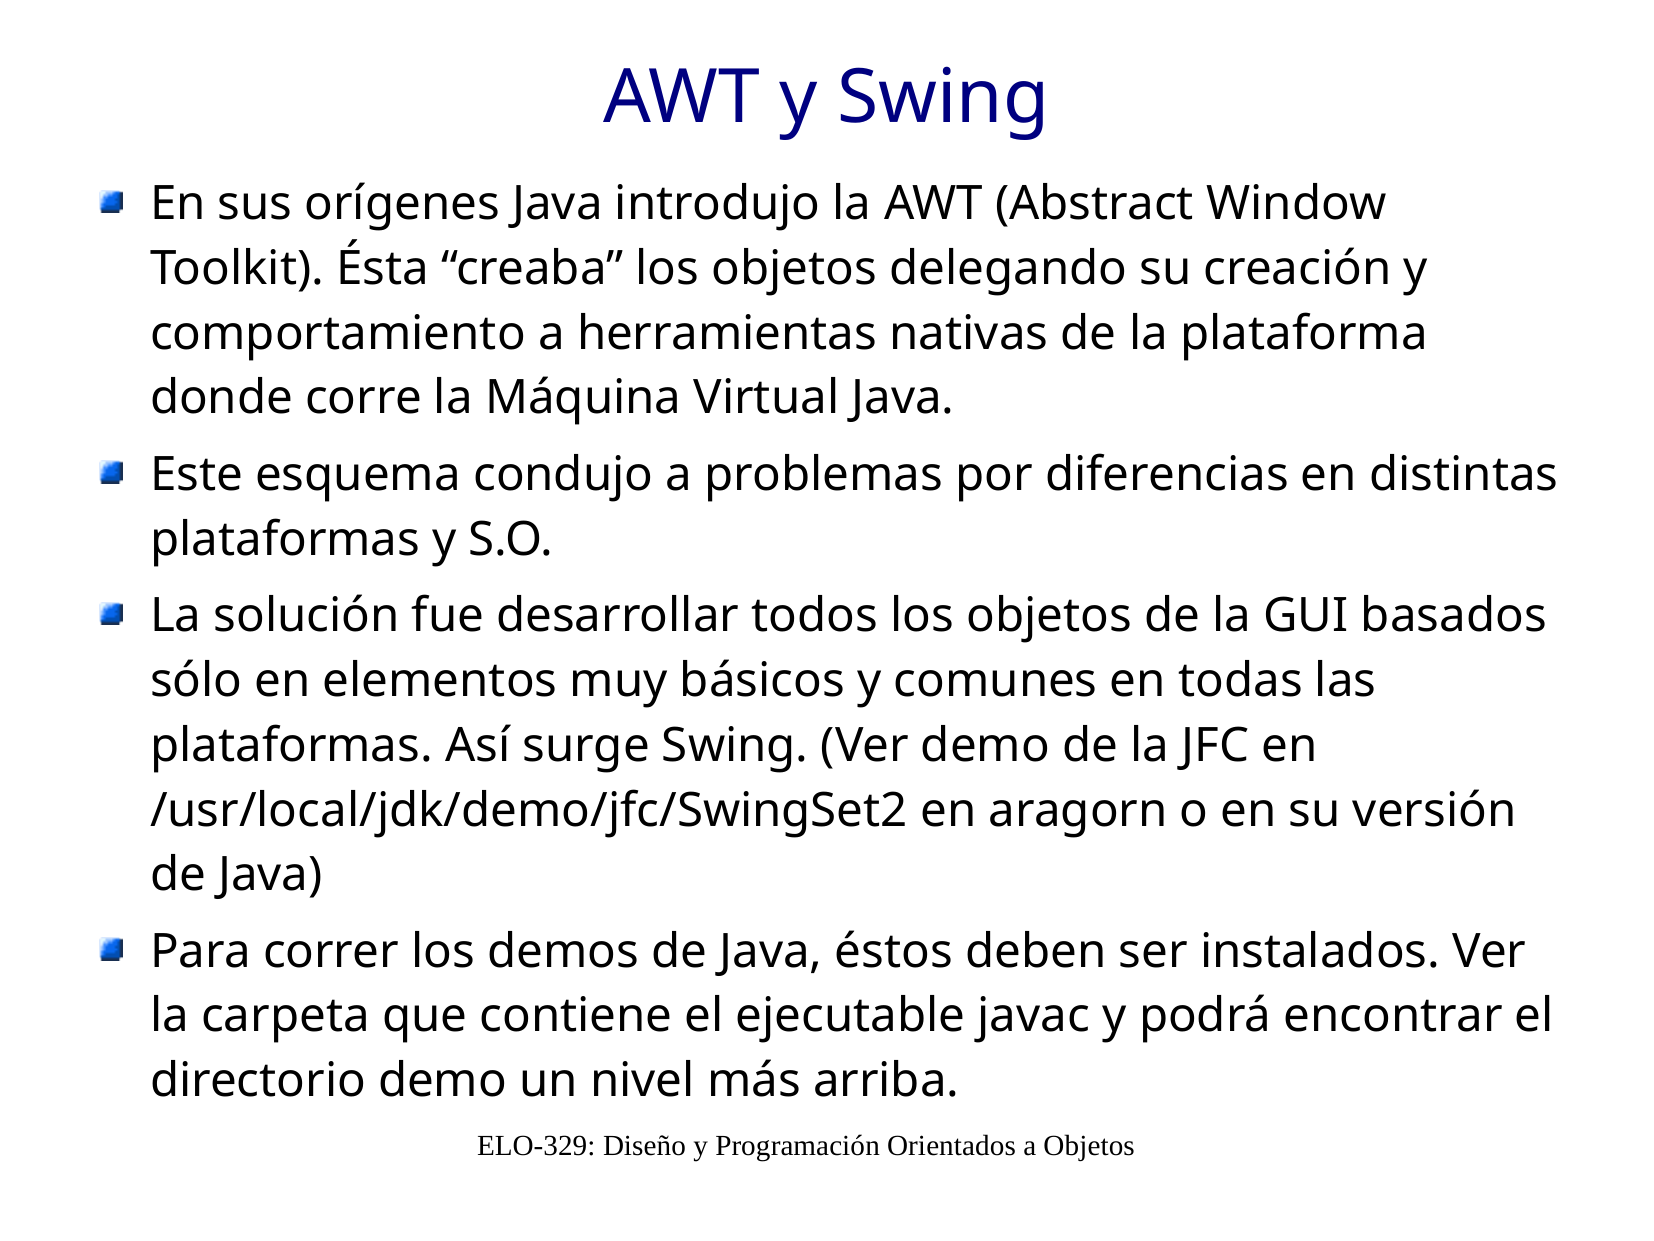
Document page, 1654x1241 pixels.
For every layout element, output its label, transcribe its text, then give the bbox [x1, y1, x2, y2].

list En sus orígenes Java introdujo la AWT (Abstract Window Toolkit). Ésta “creaba” los objetos delegando su creación y comportamiento a herramientas nativas de la plataforma donde corre la Máquina Virtual Java. Este esquema condujo a problemas por diferencias en distintas plataformas y S.O. La solución fue desarrollar todos los objetos de la GUI basados sólo en elementos muy básicos y comunes en todas las plataformas. Así surge Swing. (Ver demo de la JFC en /usr/local/jdk/demo/jfc/SwingSet2 en aragorn o en su versión de Java)‏ Para correr los demos de Java, éstos deben ser instalados. Ver la carpeta que contiene el ejecutable javac y podrá encontrar el directorio demo un nivel más arriba. [82, 169, 1571, 1112]
title AWT y Swing [82, 43, 1571, 145]
